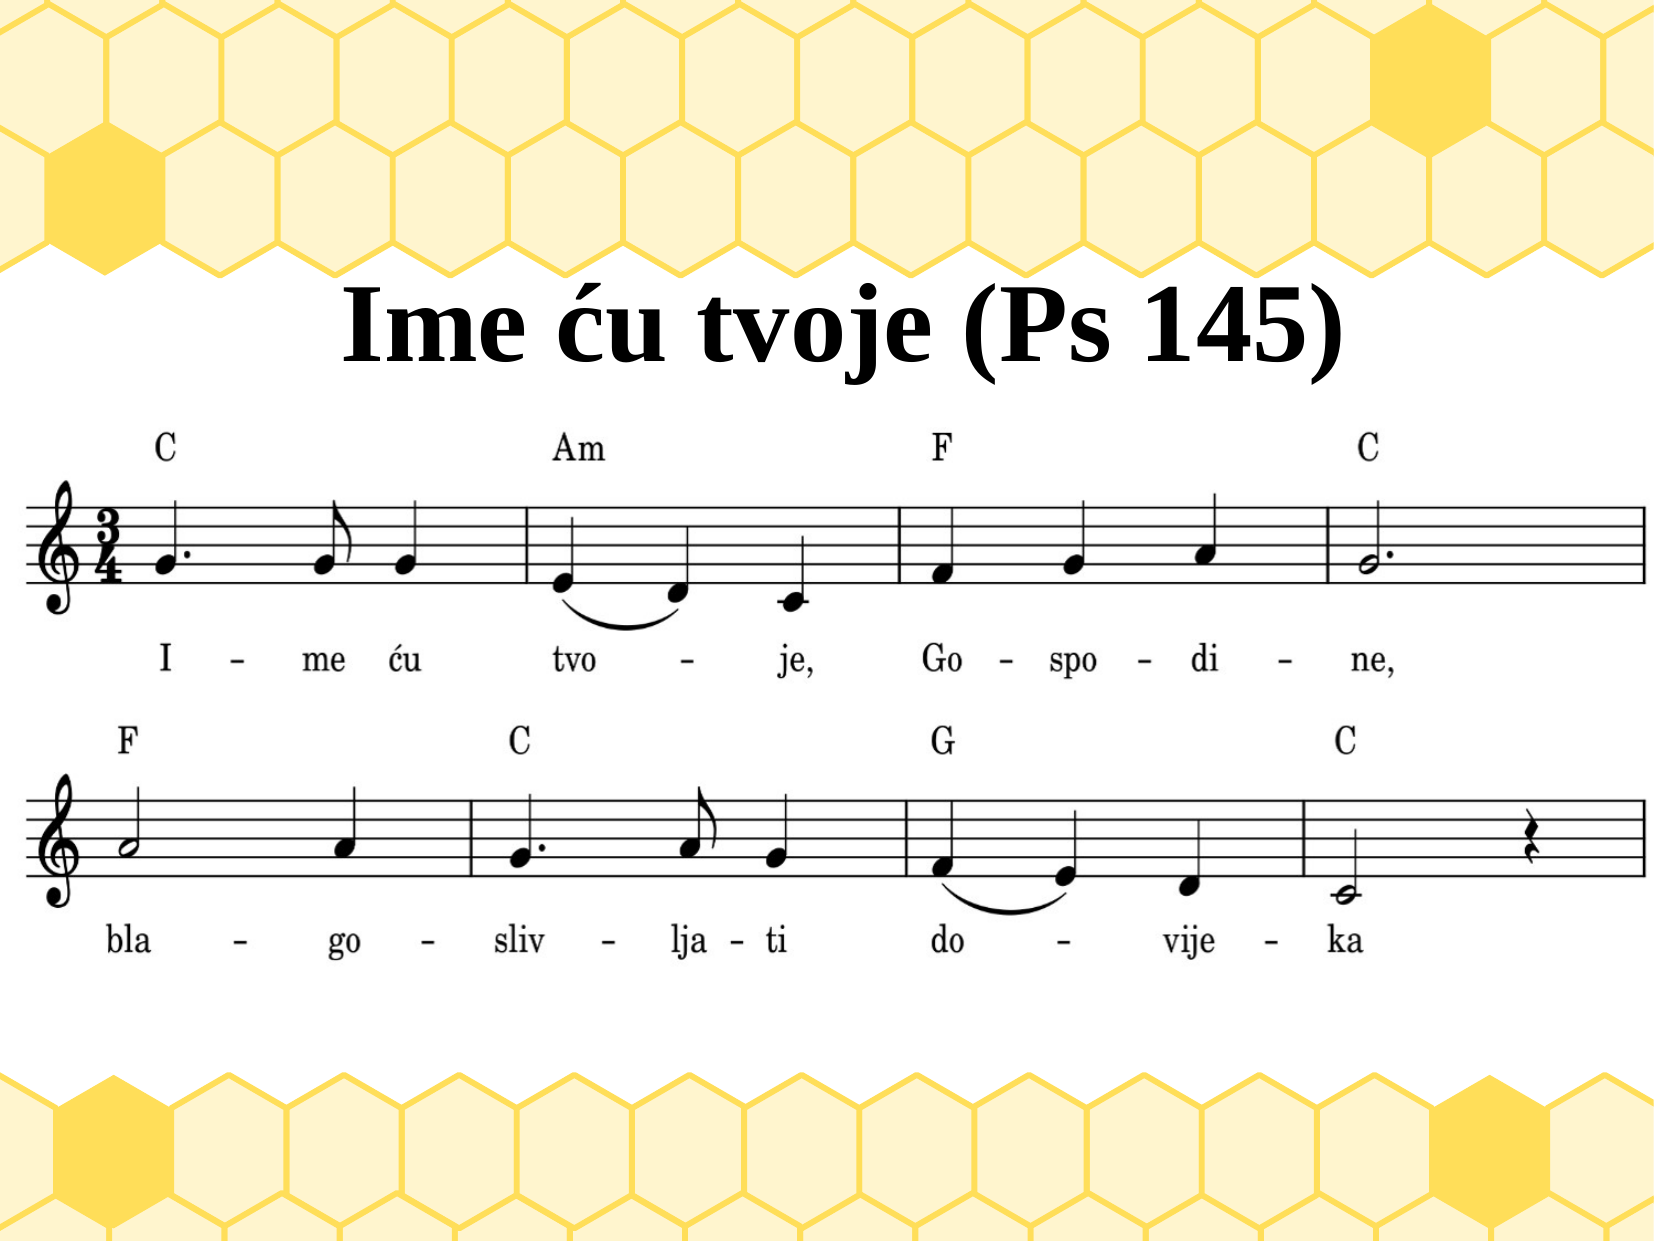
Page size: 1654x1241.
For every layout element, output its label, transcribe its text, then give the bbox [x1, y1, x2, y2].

text_box Ime ću tvoje (Ps 145) [88, 236, 1599, 392]
picture [0, 392, 1654, 1034]
